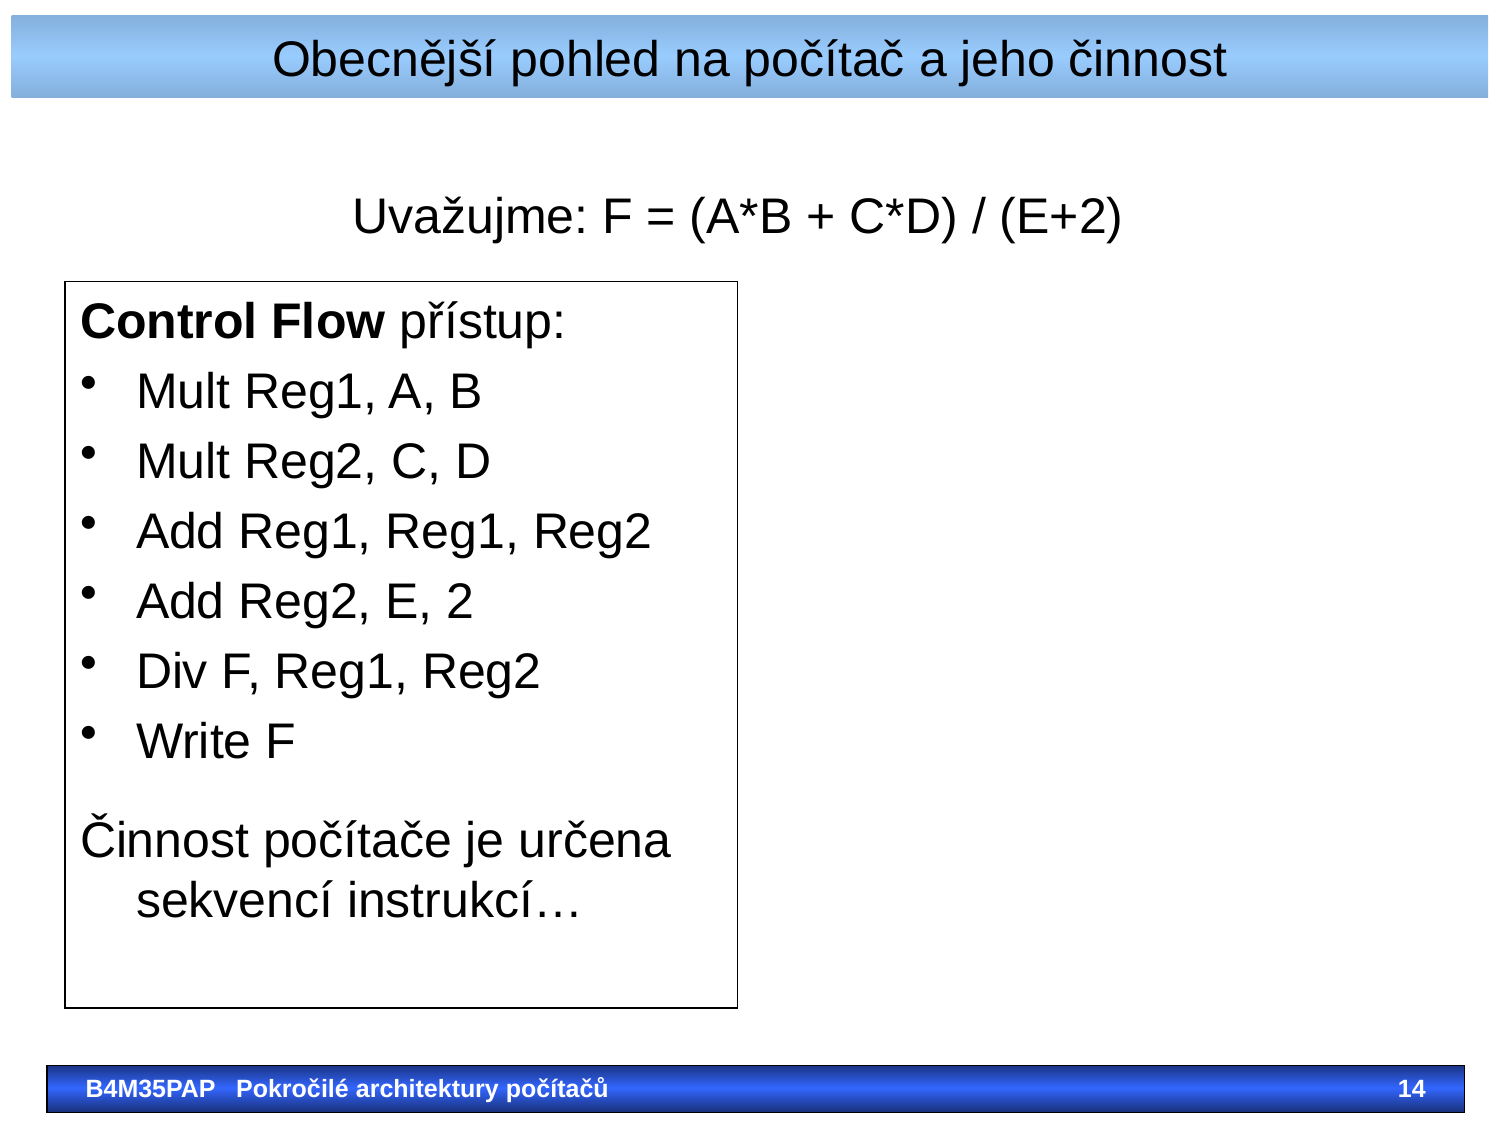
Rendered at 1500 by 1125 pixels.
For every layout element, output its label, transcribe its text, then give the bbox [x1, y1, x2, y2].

slide_number <number> [1346, 1065, 1441, 1112]
text_box Uvažujme: F = (A*B + C*D) / (E+2) [58, 175, 1418, 251]
list Control Flow přístup: Mult Reg1, A, B Mult Reg2, C, D Add Reg1, Reg1, Reg2 Add Reg2, E, 2 Div F, Reg1, Reg2 Write F Činnost počítače je určena sekvencí instrukcí… [64, 281, 738, 1008]
footer B4M35PAP Pokročilé architektury počítačů [70, 1065, 1429, 1113]
title Obecnější pohled na počítač a jeho činnost [11, 15, 1489, 98]
